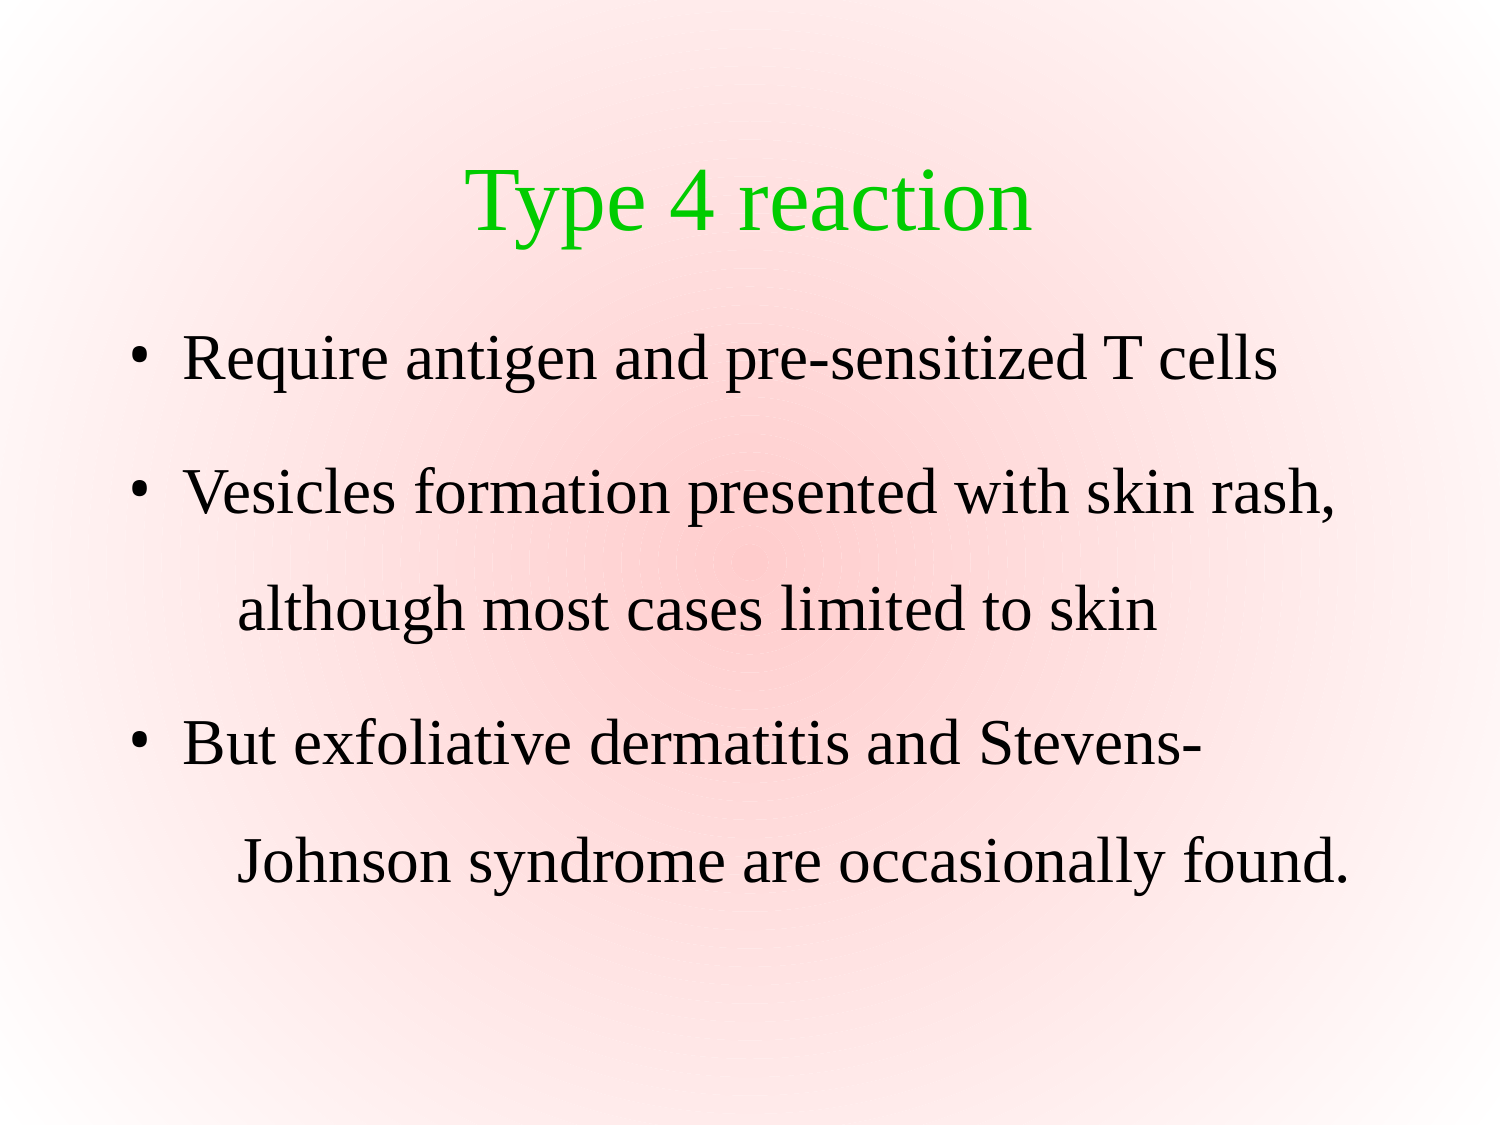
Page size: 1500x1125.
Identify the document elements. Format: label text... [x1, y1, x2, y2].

title Type 4 reaction [112, 99, 1388, 267]
list Require antigen and pre-sensitized T cells Vesicles formation presented with skin rash, although most cases limited to skin But exfoliative dermatitis and Stevens-Johnson syndrome are occasionally found. [112, 267, 1388, 943]
